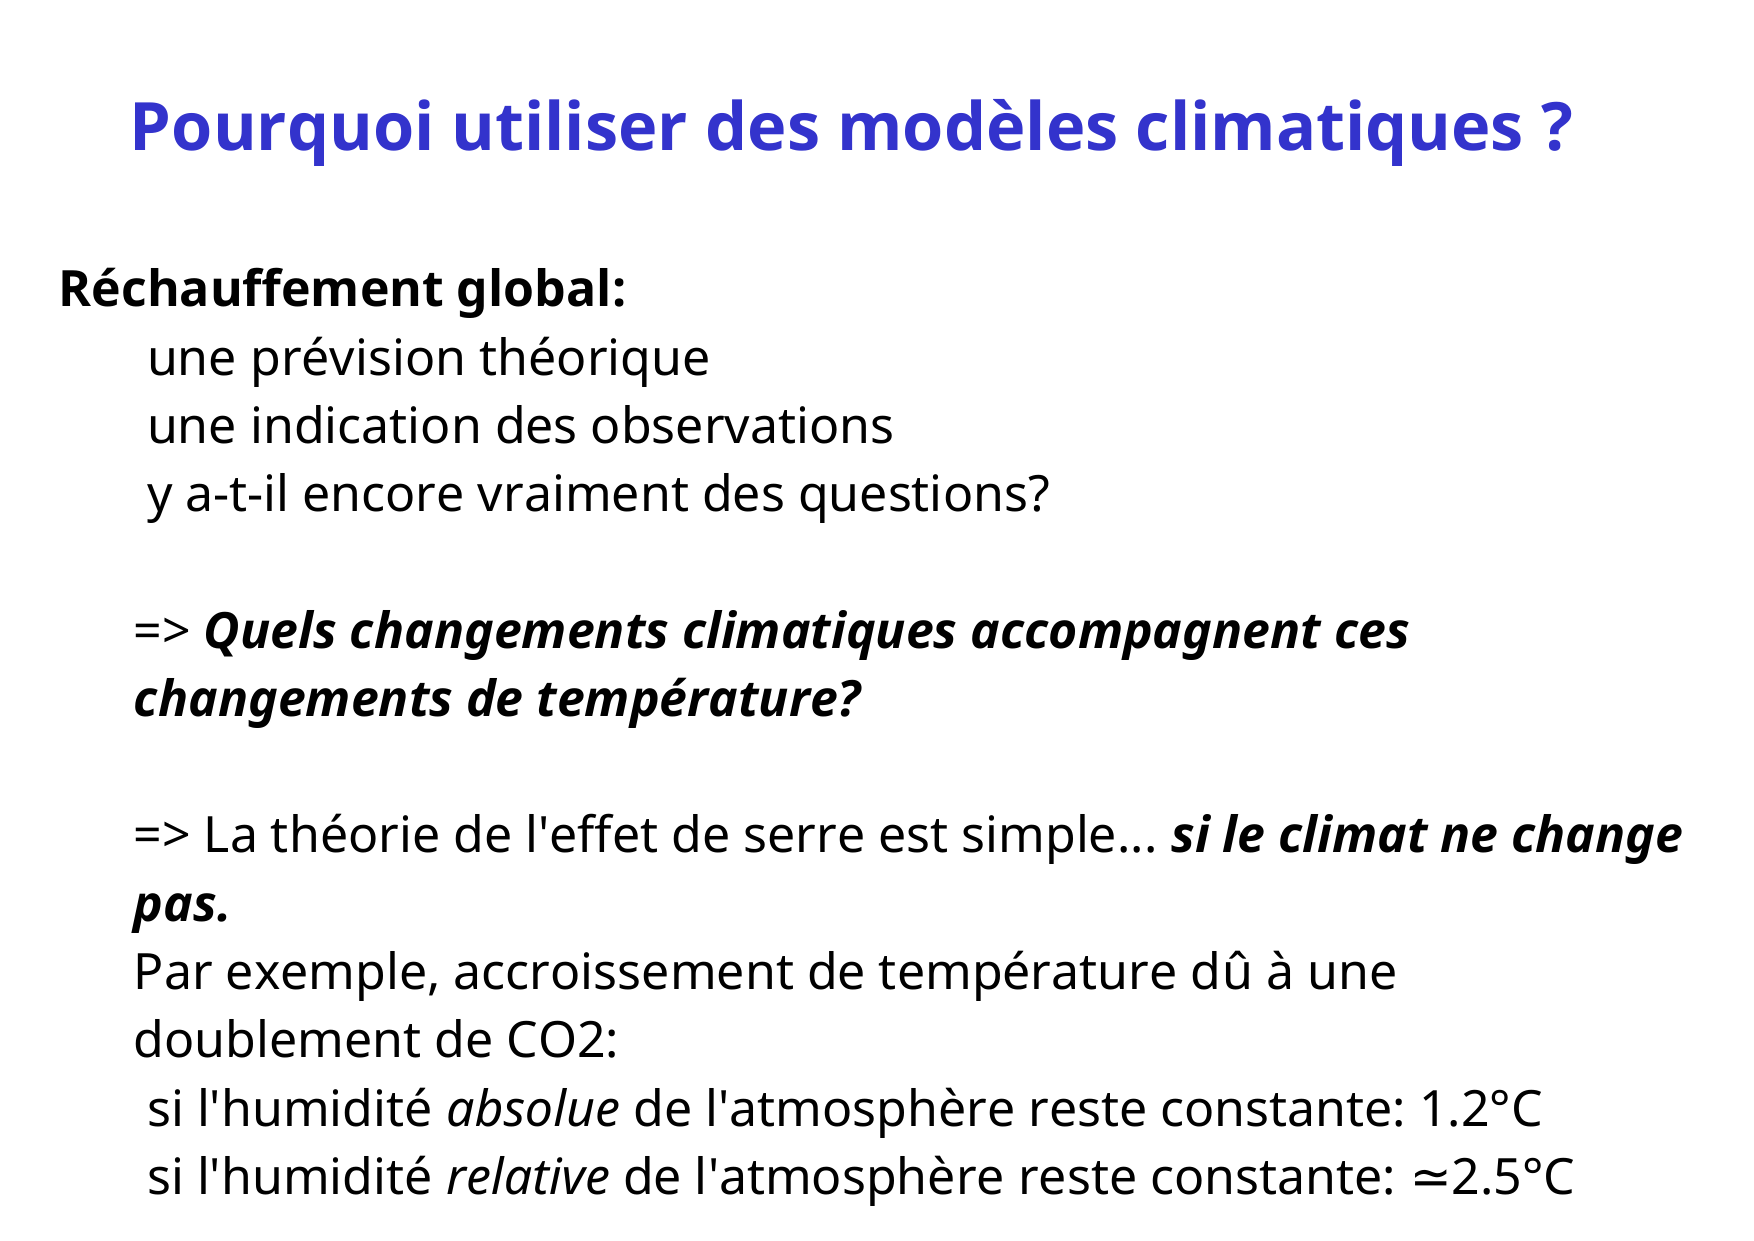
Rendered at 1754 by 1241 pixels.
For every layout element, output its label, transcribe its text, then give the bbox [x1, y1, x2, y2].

text_box Pourquoi utiliser des modèles climatiques ? [60, 74, 1645, 176]
text_box Réchauffement global: une prévision théorique une indication des observations y a-t-il encore vraiment des questions? => Quels changements climatiques accompagnent ces changements de température? => La théorie de l'effet de serre est simple... si le climat ne change pas. Par exemple, accroissement de température dû à une doublement de CO2: si l'humidité absolue de l'atmosphère reste constante: 1.2°C si l'humidité relative de l'atmosphère reste constante: ≃2.5°C [59, 253, 1687, 1210]
